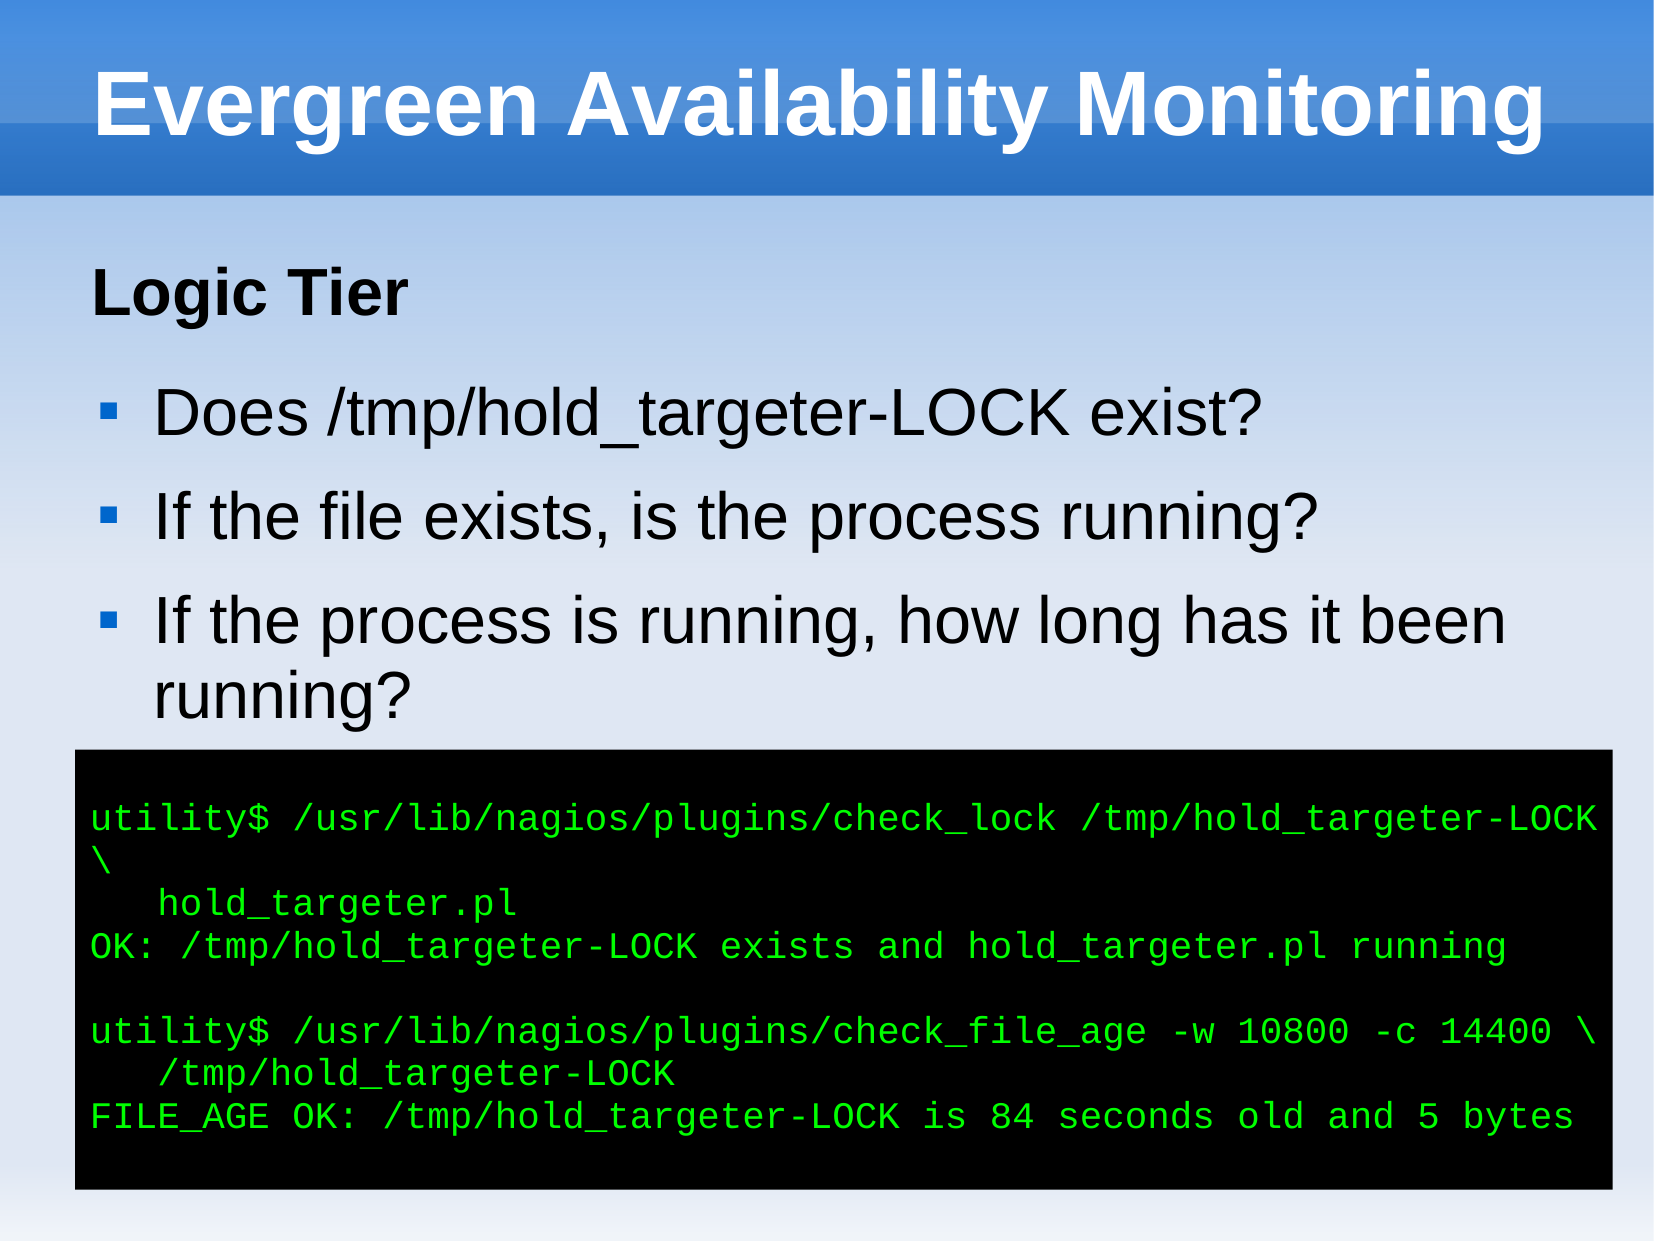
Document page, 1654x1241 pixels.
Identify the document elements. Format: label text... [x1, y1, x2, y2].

text_box utility$ /usr/lib/nagios/plugins/check_lock /tmp/hold_targeter-LOCK \ hold_targeter.pl OK: /tmp/hold_targeter-LOCK exists and hold_targeter.pl running utility$ /usr/lib/nagios/plugins/check_file_age -w 10800 -c 14400 \ /tmp/hold_targeter-LOCK FILE_AGE OK: /tmp/hold_targeter-LOCK is 84 seconds old and 5 bytes [75, 749, 1613, 1190]
picture [0, 0, 1654, 1241]
text_box Logic Tier [76, 247, 426, 338]
title Evergreen Availability Monitoring [76, 0, 1565, 208]
list Does /tmp/hold_targeter-LOCK exist? If the file exists, is the process running? If the process is running, how long has it been running? [82, 375, 1571, 749]
